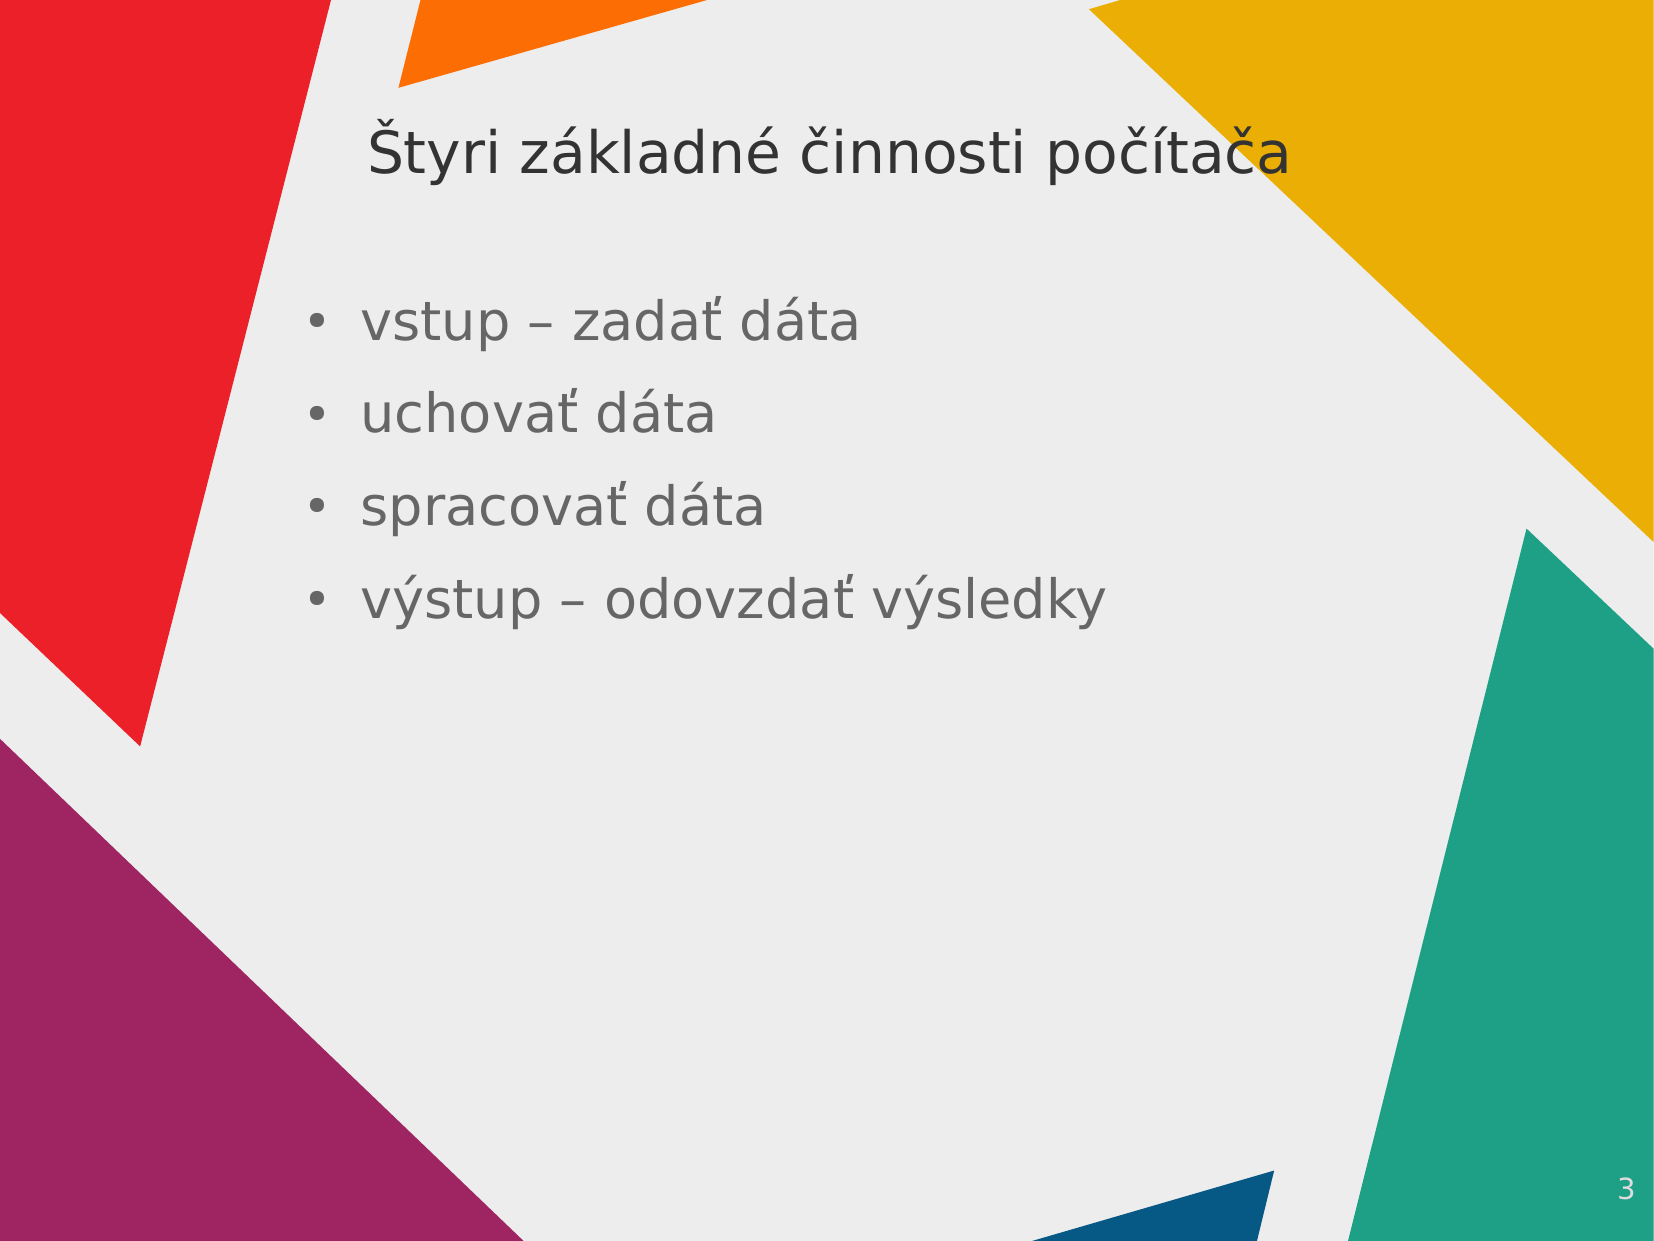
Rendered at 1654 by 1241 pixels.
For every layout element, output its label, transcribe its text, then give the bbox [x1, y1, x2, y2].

list vstup – zadať dáta uchovať dáta spracovať dáta výstup – odovzdať výsledky [289, 290, 1372, 1090]
title Štyri základné činnosti počítača [289, 49, 1372, 257]
